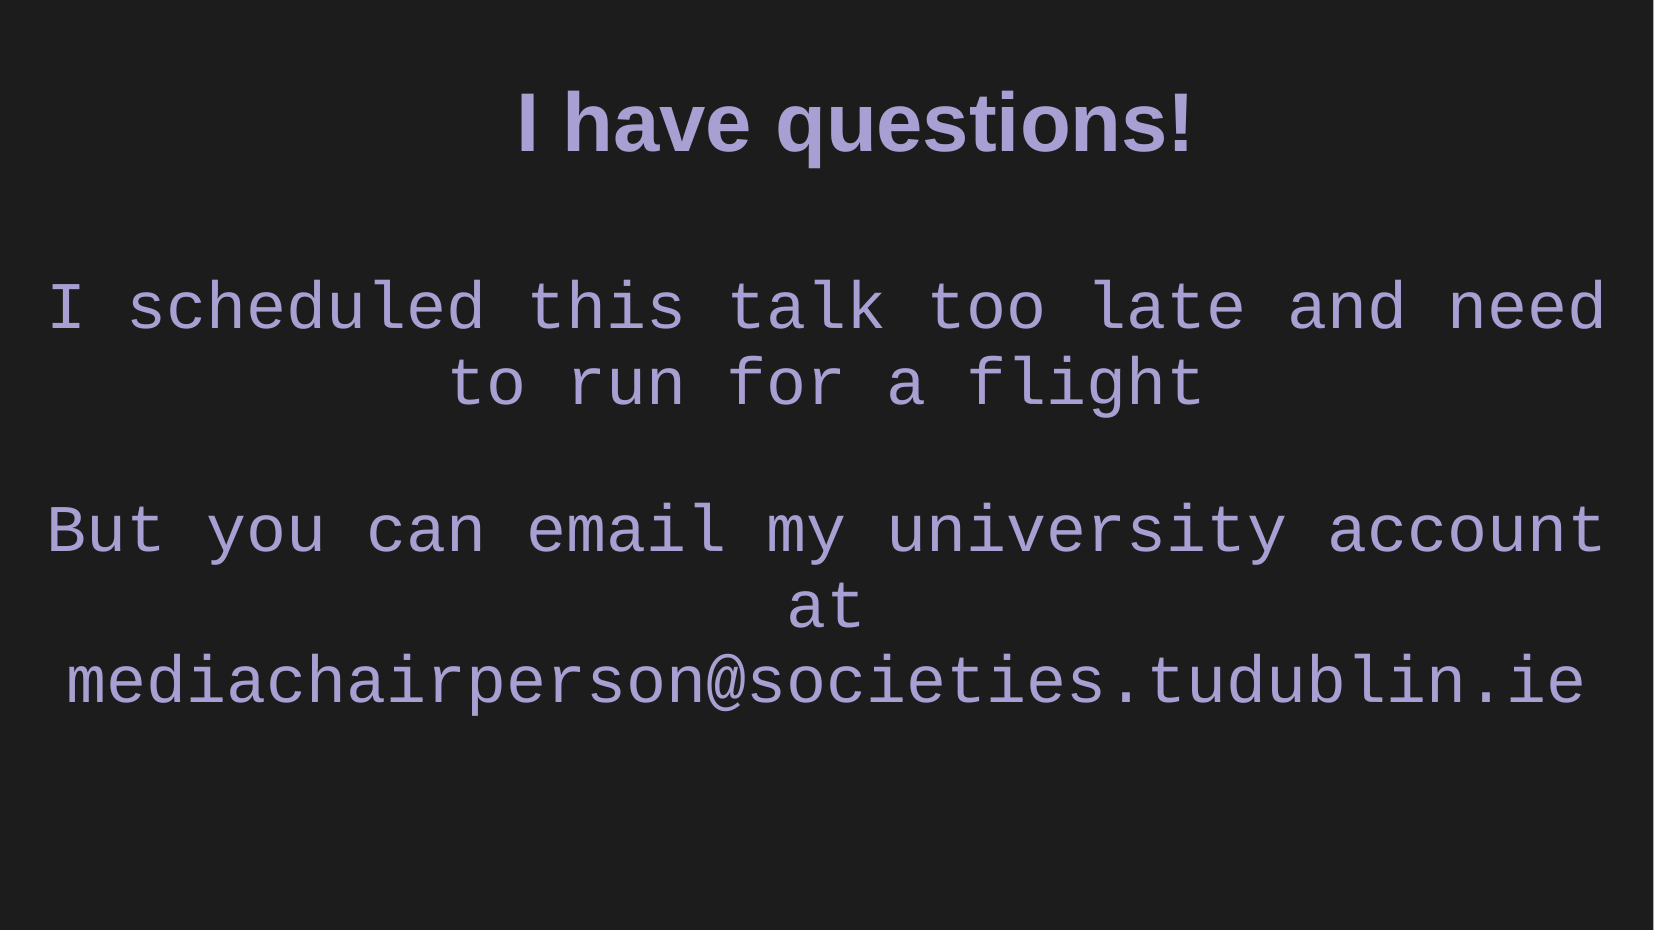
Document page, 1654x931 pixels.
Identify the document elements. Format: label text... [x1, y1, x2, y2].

text_box I scheduled this talk too late and need to run for a flight But you can email my university account at mediachairperson@societies.tudublin.ie [0, 265, 1654, 857]
title I have questions! [59, 38, 1654, 207]
